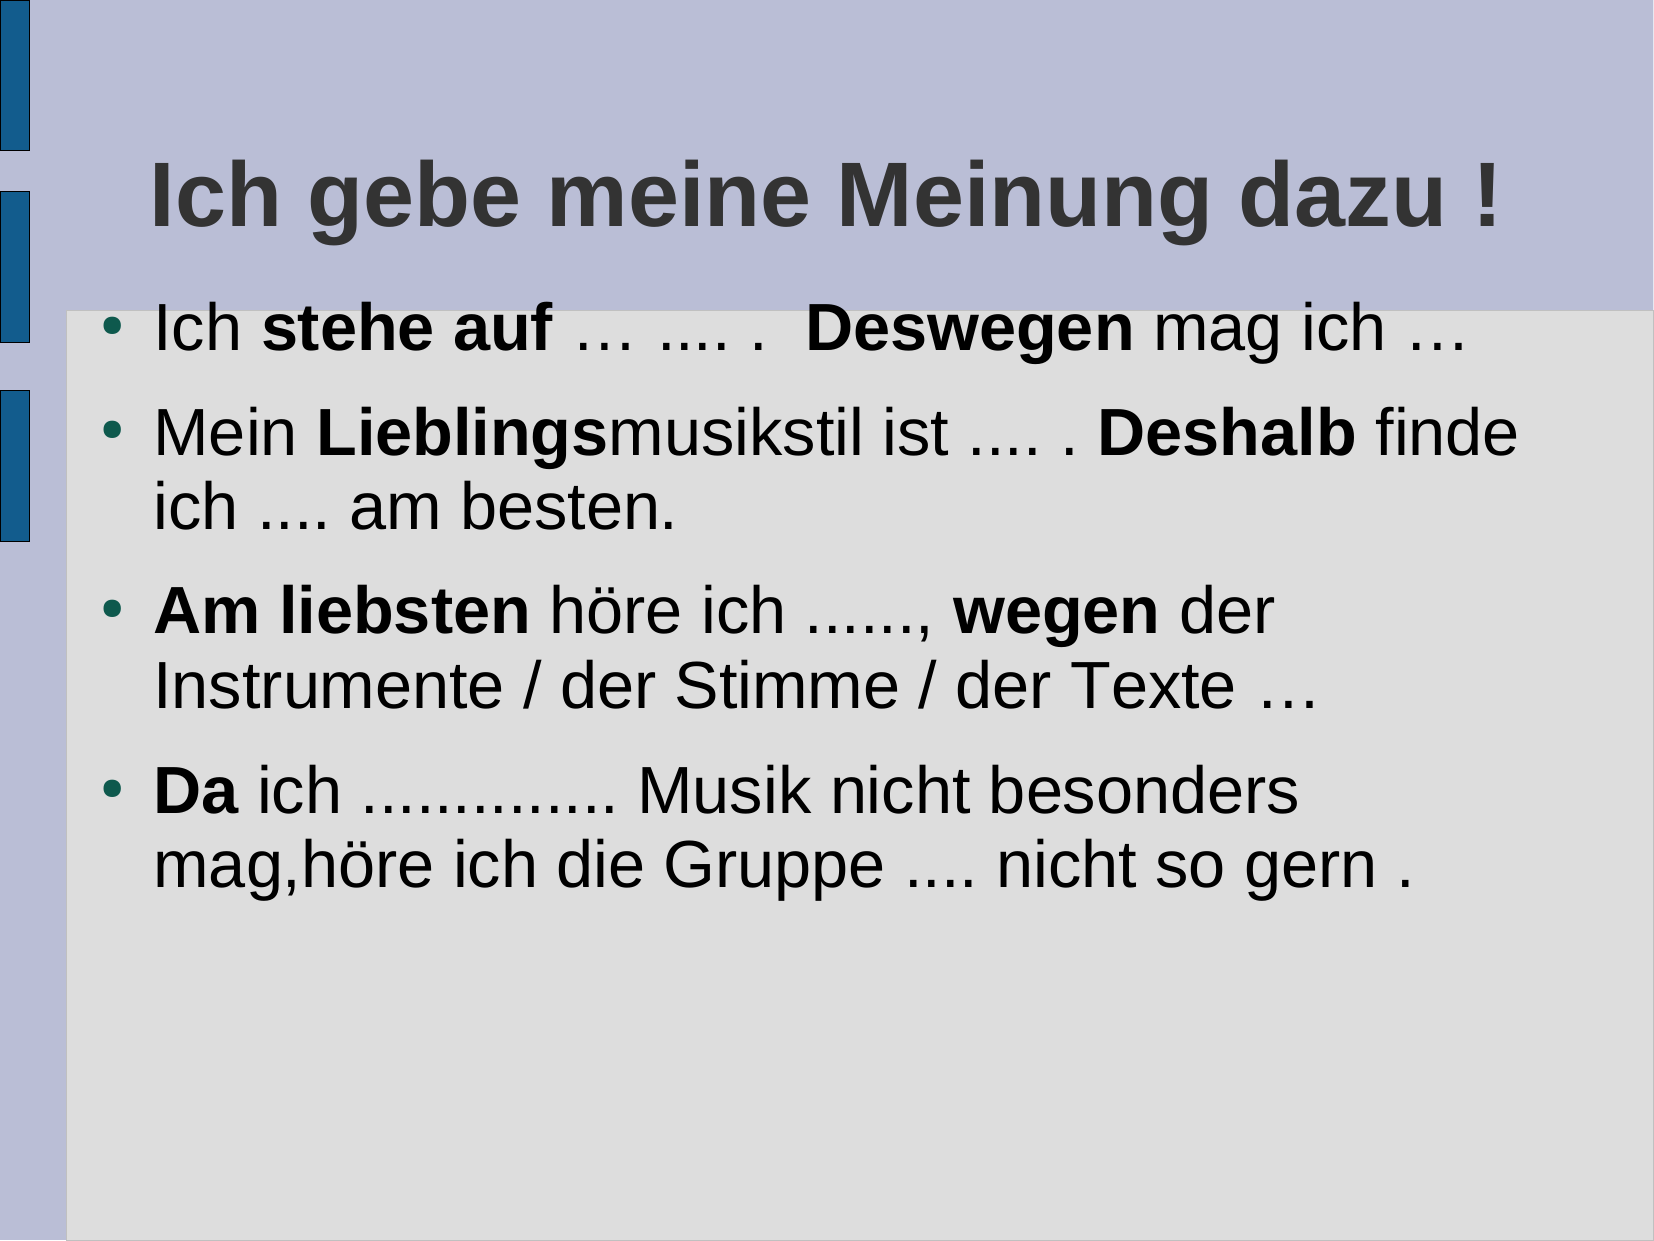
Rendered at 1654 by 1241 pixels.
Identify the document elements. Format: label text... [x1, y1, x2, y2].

list Ich stehe auf … .... . Deswegen mag ich … Mein Lieblingsmusikstil ist .... . Deshalb finde ich .... am besten. Am liebsten höre ich ......, wegen der Instrumente / der Stimme / der Texte … Da ich .............. Musik nicht besonders mag,höre ich die Gruppe .... nicht so gern . [82, 290, 1571, 1094]
title Ich gebe meine Meinung dazu ! [121, 91, 1534, 290]
